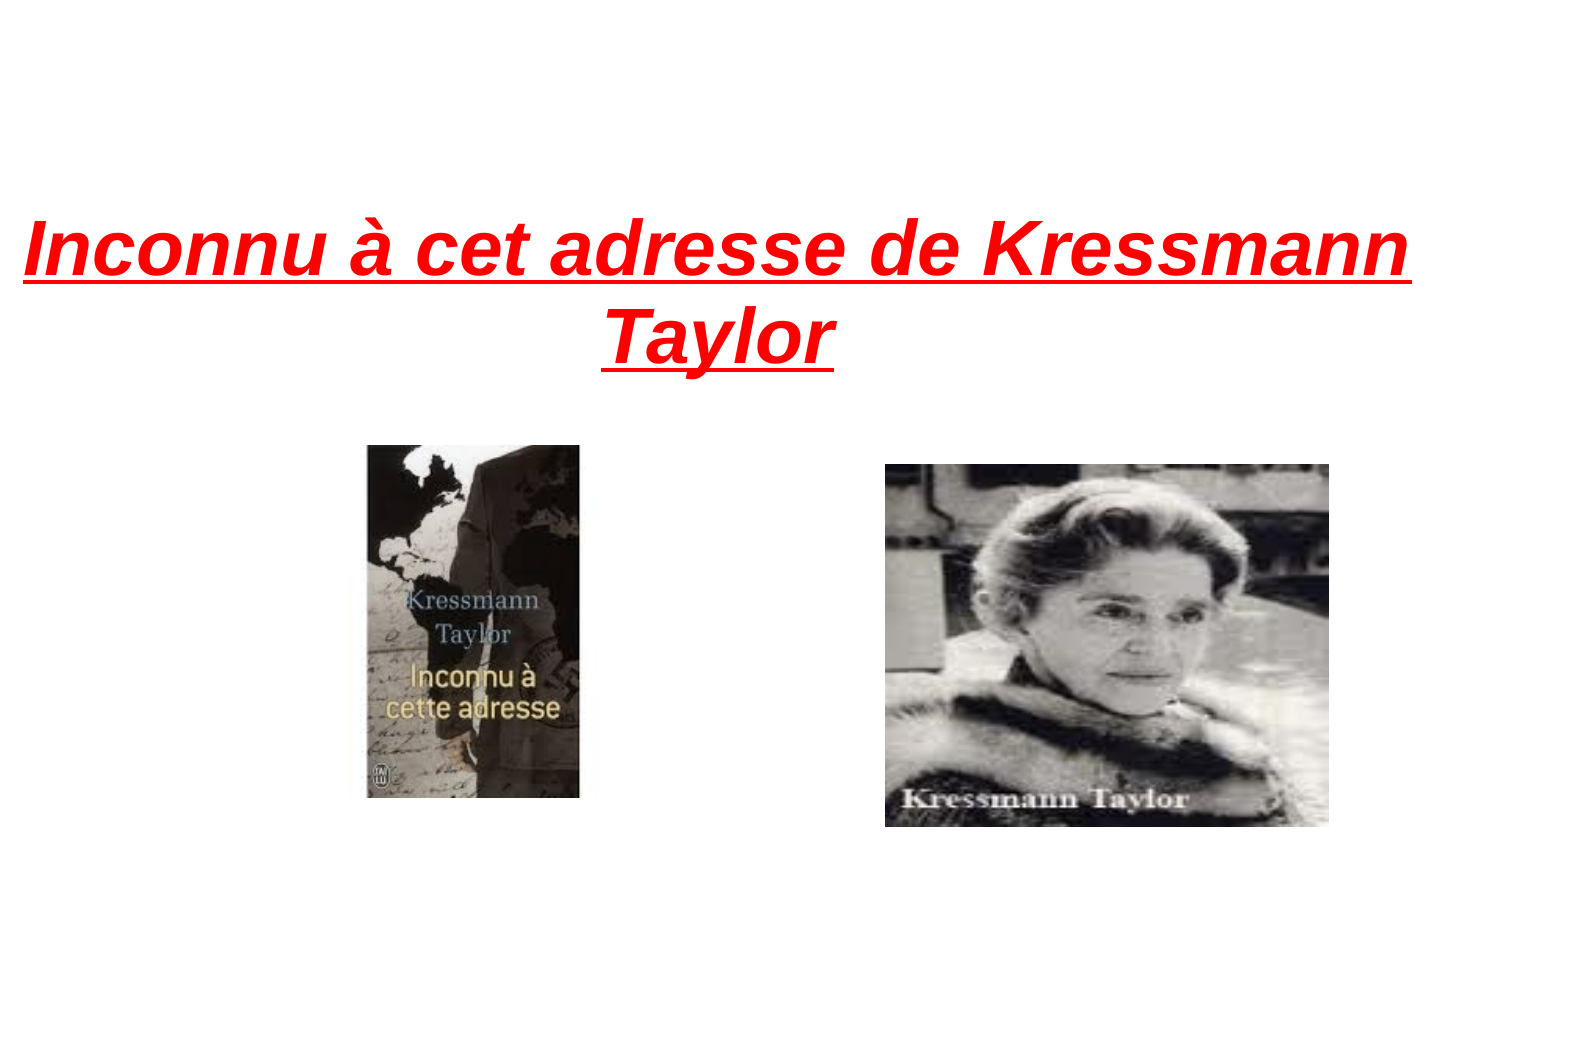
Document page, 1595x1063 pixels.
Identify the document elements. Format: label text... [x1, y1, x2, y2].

picture [885, 464, 1329, 827]
title Inconnu à cet adresse de Kressmann Taylor [0, 204, 1435, 1063]
picture [298, 445, 650, 798]
subtitle [79, 42, 1515, 951]
